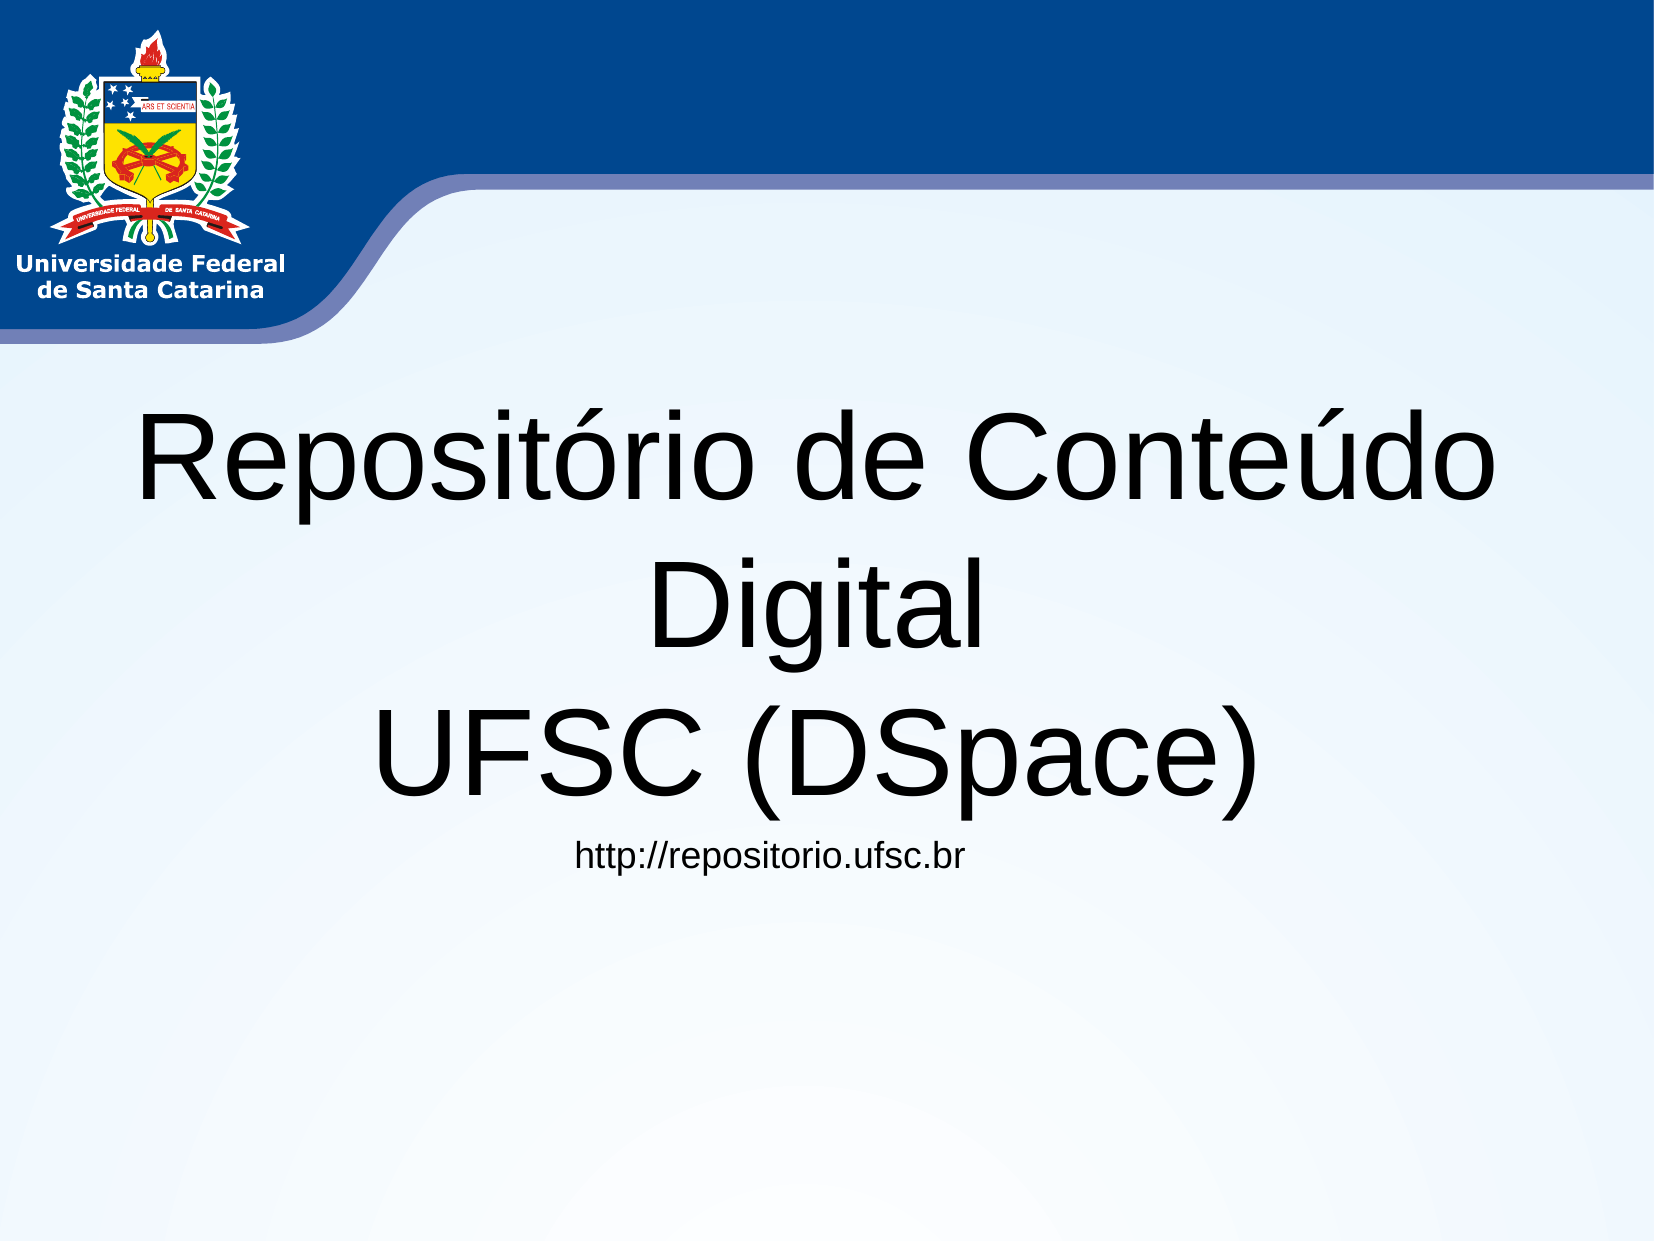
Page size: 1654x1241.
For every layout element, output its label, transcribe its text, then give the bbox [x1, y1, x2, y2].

text_box http://repositorio.ufsc.br [559, 826, 981, 884]
title Repositório de Conteúdo Digital UFSC (DSpace) [117, 375, 1517, 821]
